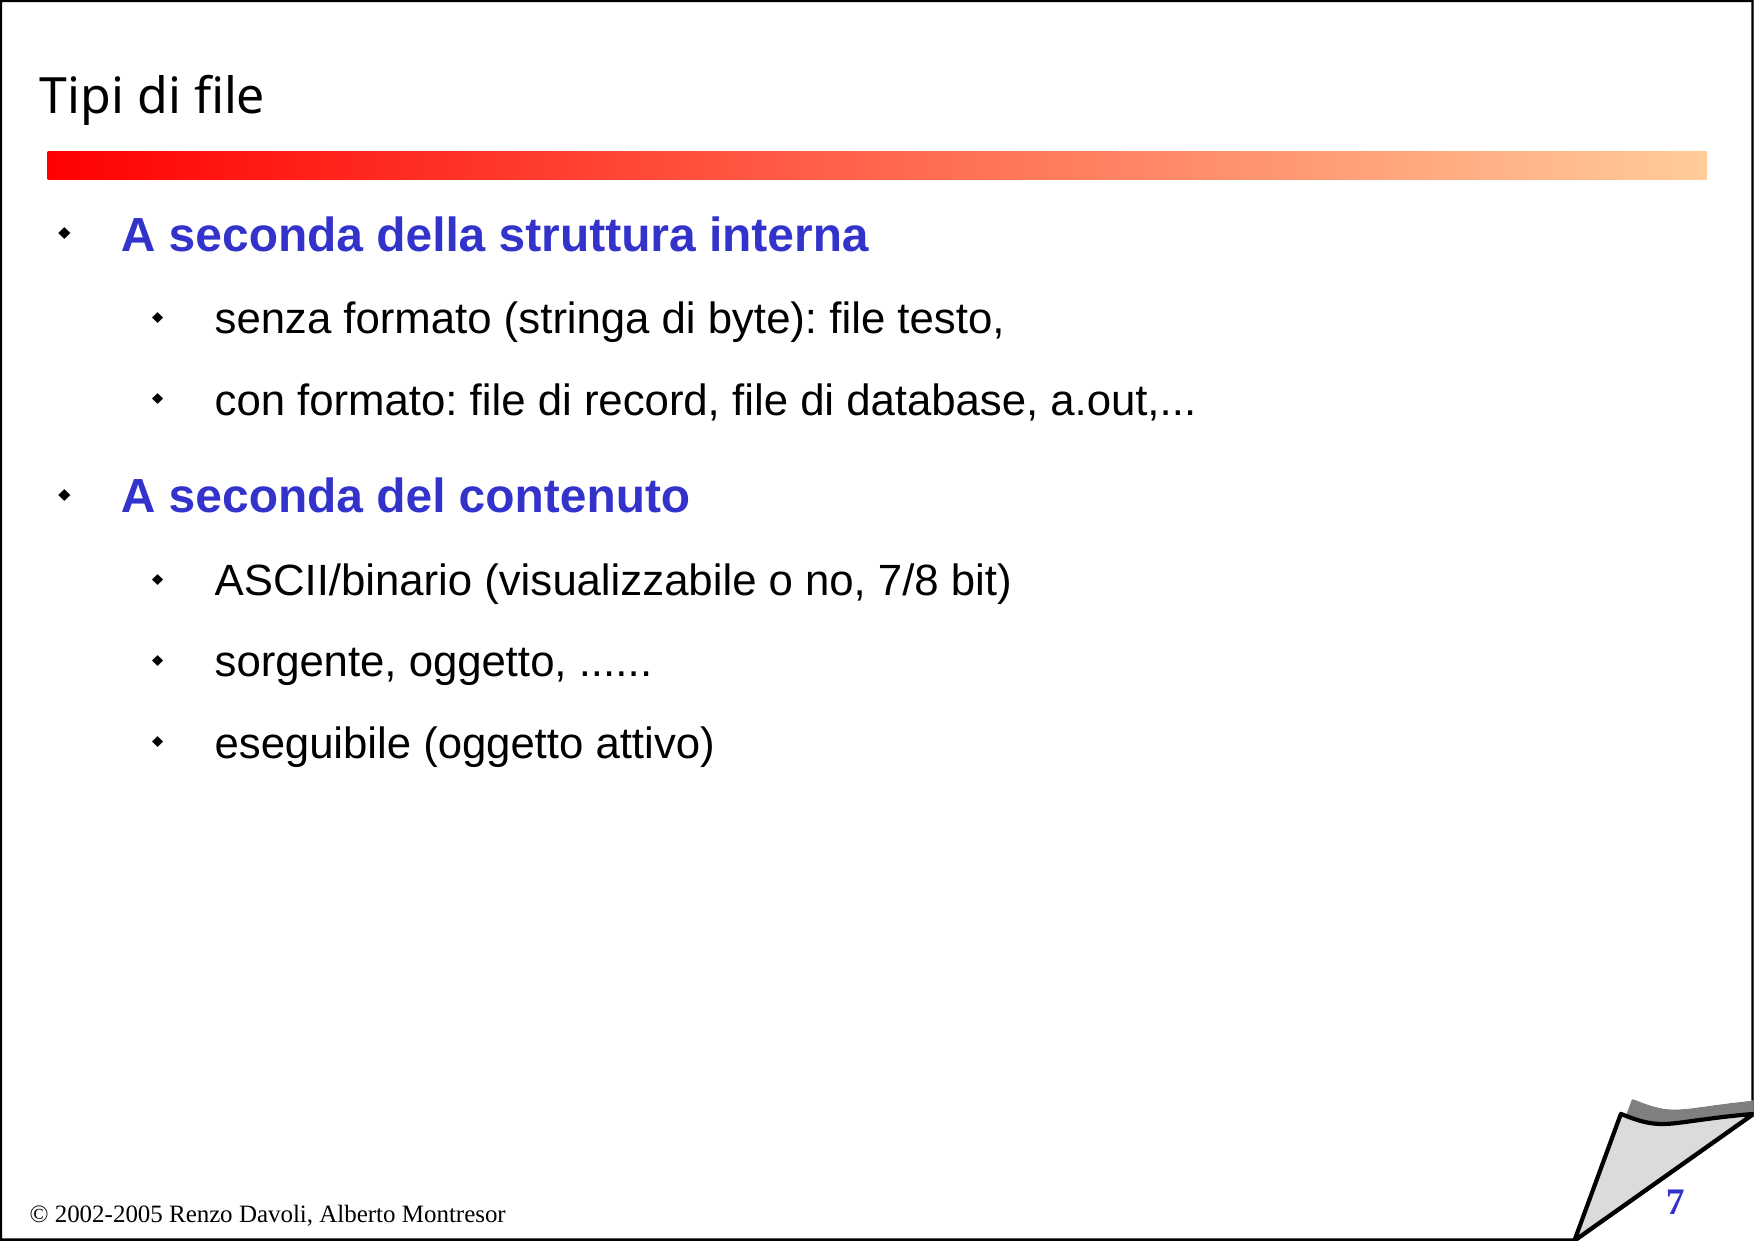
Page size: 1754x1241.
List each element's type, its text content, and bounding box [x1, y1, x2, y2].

title Tipi di file [40, 49, 1713, 144]
list A seconda della struttura interna senza formato (stringa di byte): file testo, con formato: file di record, file di database, a.out,... A seconda del contenuto ASCII/binario (visualizzabile o no, 7/8 bit) sorgente, oggetto, ...... eseguibile (oggetto attivo) [58, 206, 1695, 825]
text_box 9 [1469, 152, 1474, 179]
